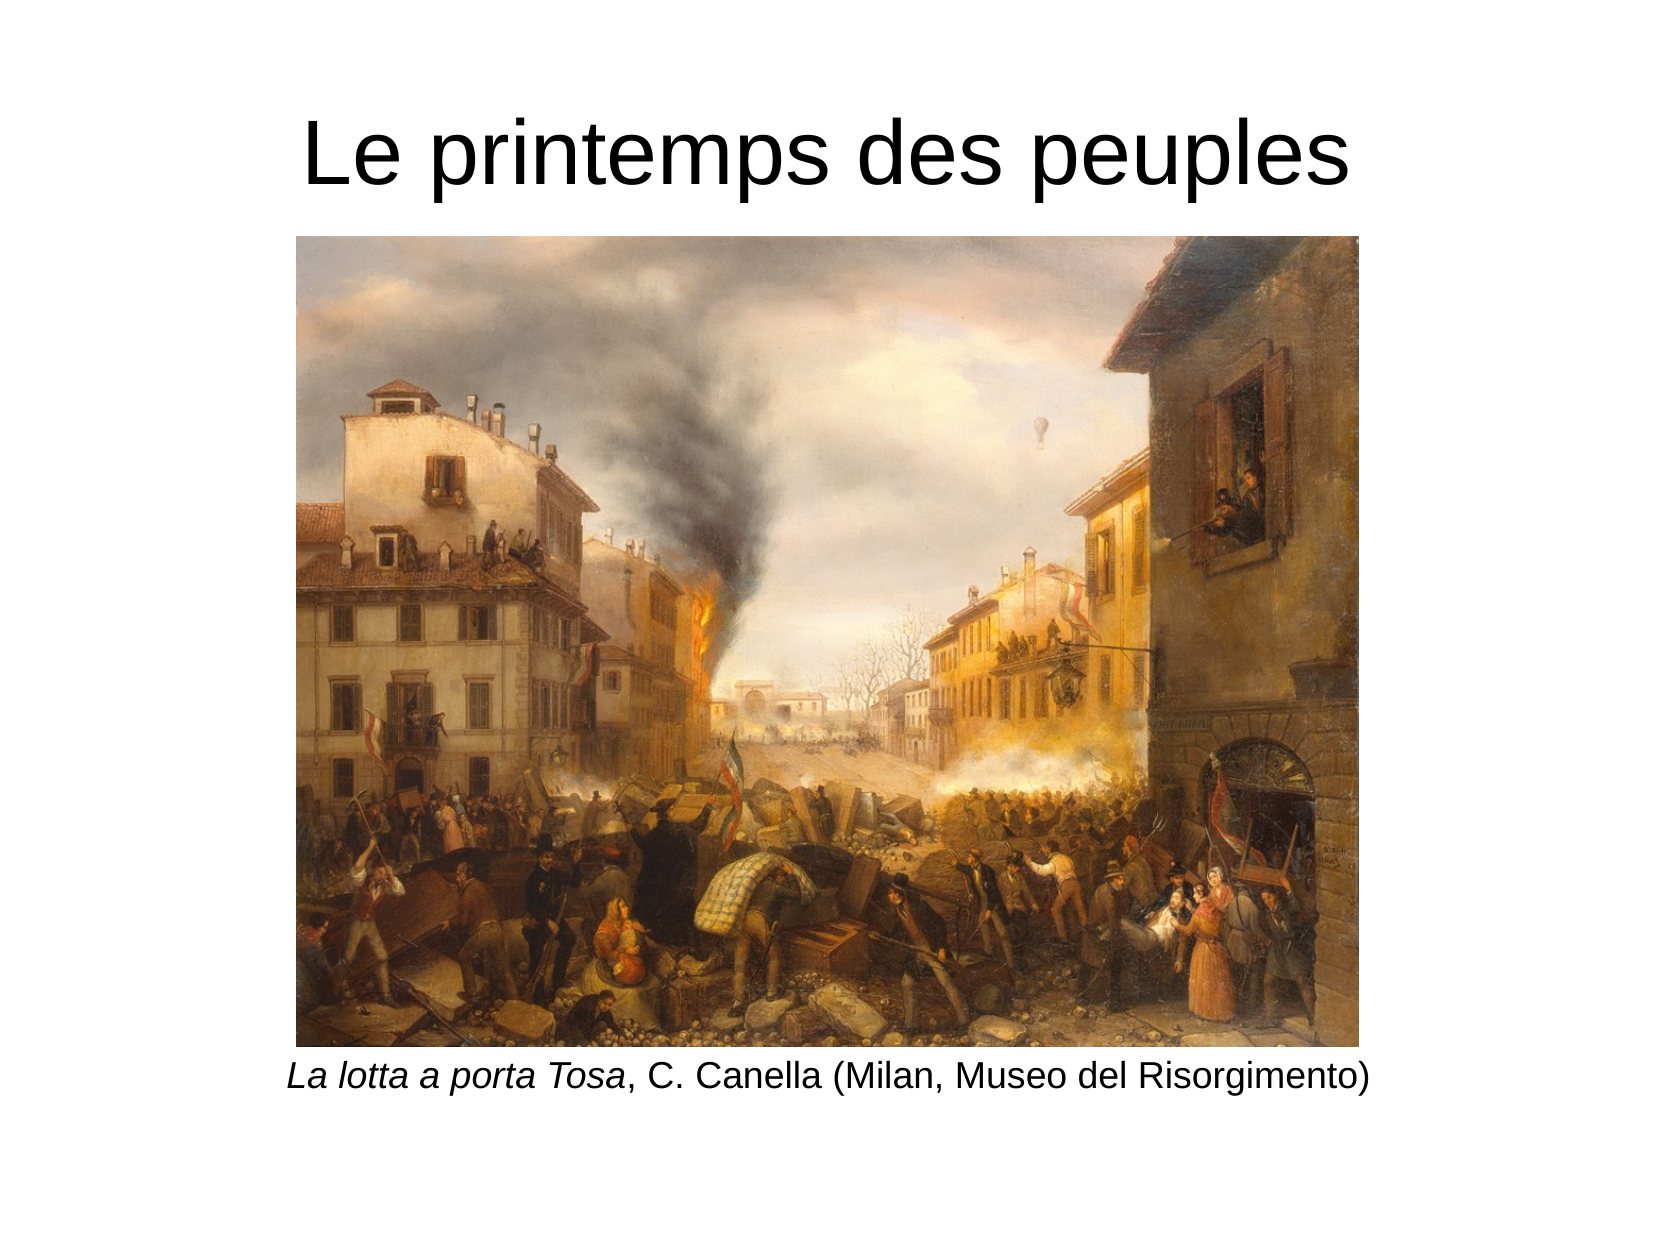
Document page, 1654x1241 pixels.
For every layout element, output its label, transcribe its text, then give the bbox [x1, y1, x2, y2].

title Le printemps des peuples [82, 49, 1571, 257]
text_box La lotta a porta Tosa, C. Canella (Milan, Museo del Risorgimento) [271, 1046, 1406, 1146]
picture [296, 236, 1359, 1046]
